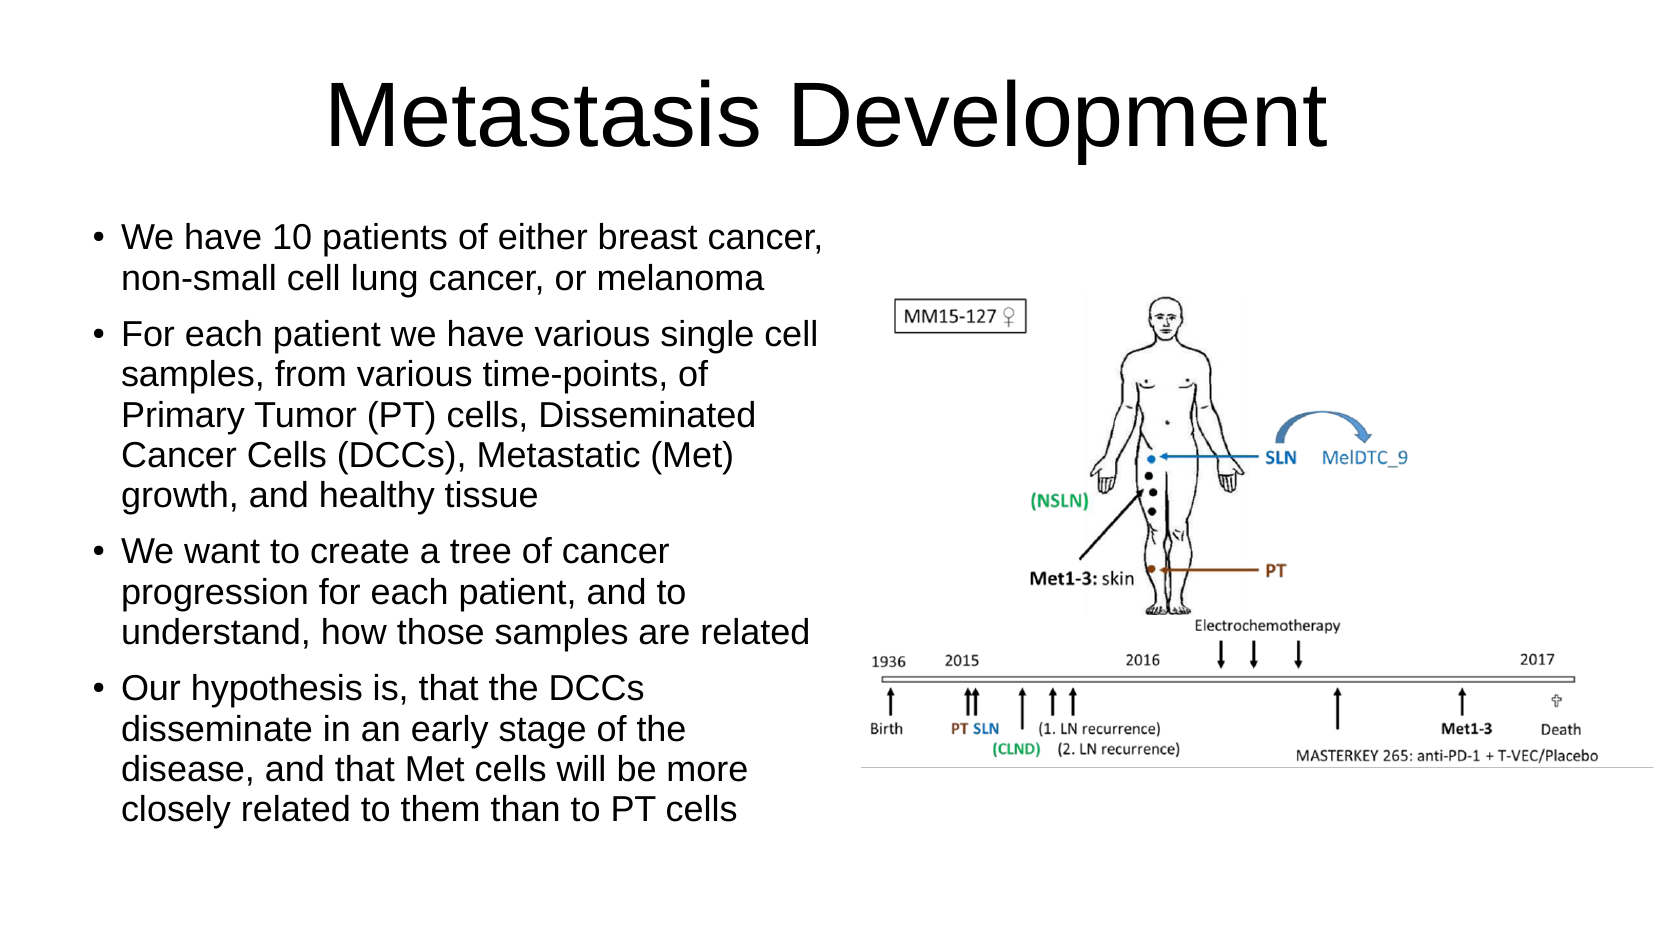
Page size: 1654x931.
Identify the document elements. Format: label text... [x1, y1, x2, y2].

picture [856, 290, 1654, 768]
title Metastasis Development [82, 37, 1571, 193]
list We have 10 patients of either breast cancer, non-small cell lung cancer, or melanoma For each patient we have various single cell samples, from various time-points, of Primary Tumor (PT) cells, Disseminated Cancer Cells (DCCs), Metastatic (Met) growth, and healthy tissue We want to create a tree of cancer progression for each patient, and to understand, how those samples are related Our hypothesis is, that the DCCs disseminate in an early stage of the disease, and that Met cells will be more closely related to them than to PT cells [82, 217, 827, 857]
